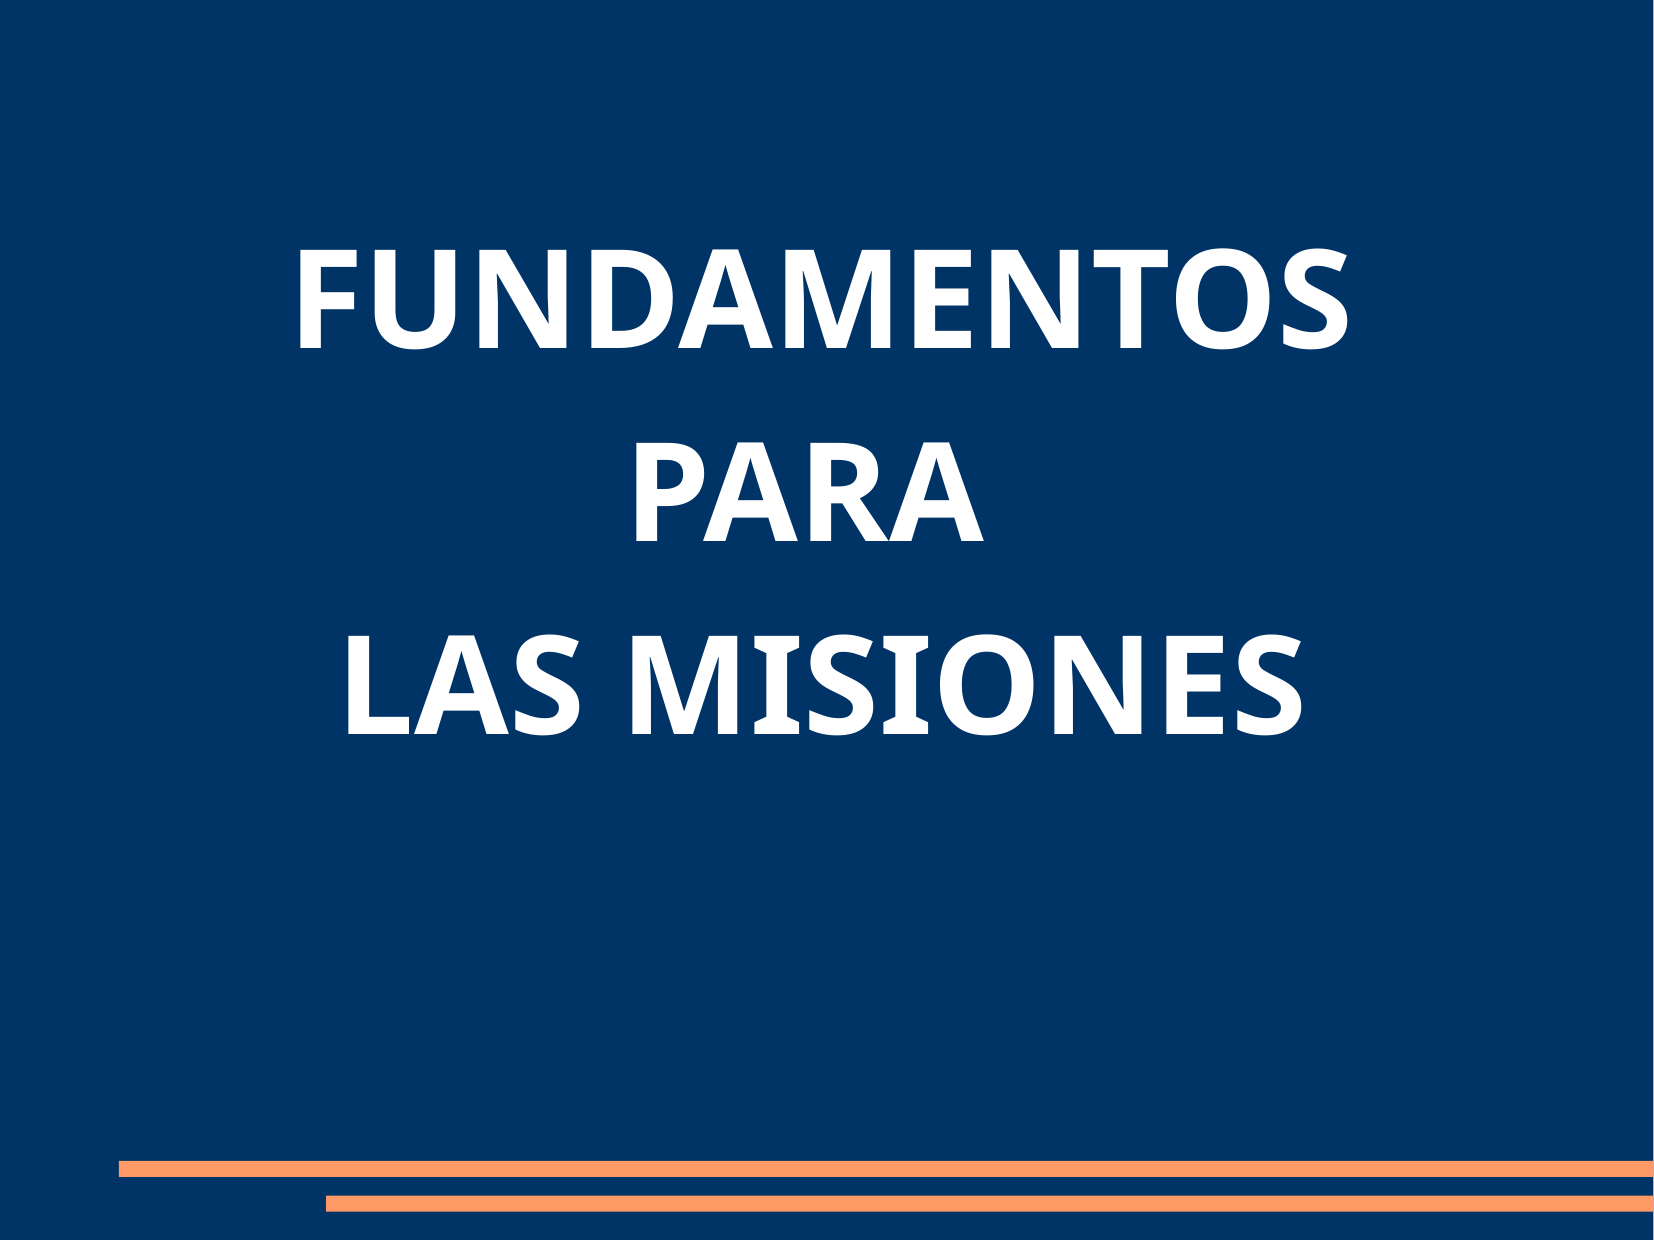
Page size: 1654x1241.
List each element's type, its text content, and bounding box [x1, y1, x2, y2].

title FUNDAMENTOS PARA LAS MISIONES [94, 76, 1507, 1034]
